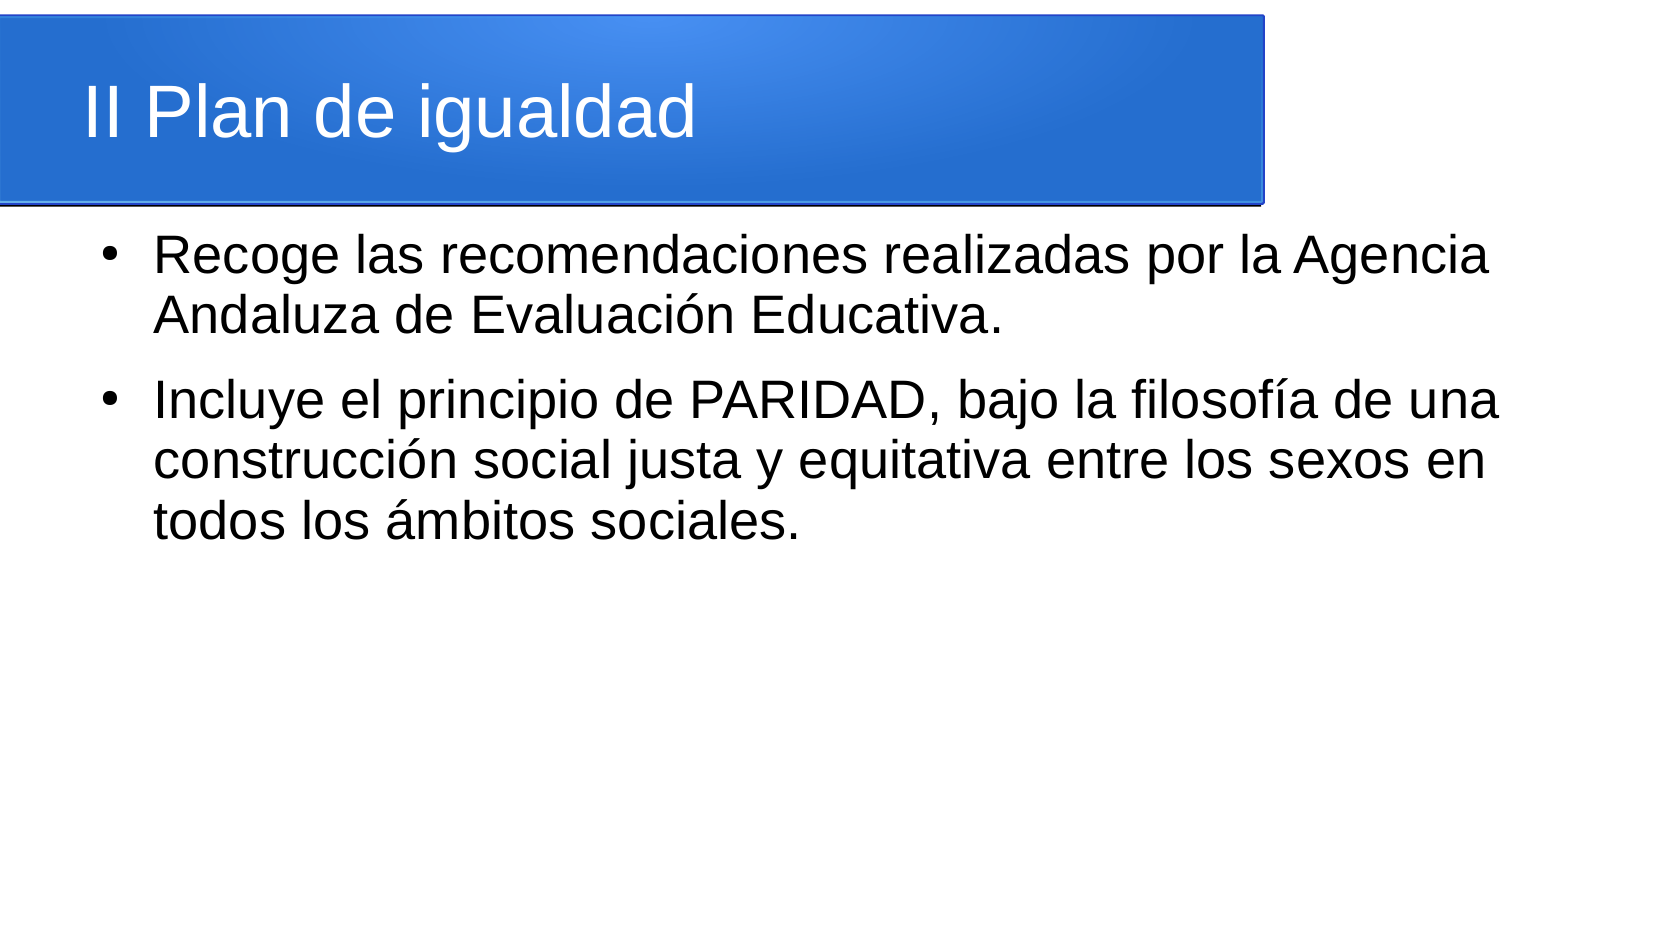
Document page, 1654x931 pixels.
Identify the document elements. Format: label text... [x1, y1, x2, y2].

title II Plan de igualdad [82, 35, 1235, 189]
list Recoge las recomendaciones realizadas por la Agencia Andaluza de Evaluación Educativa. Incluye el principio de PARIDAD, bajo la filosofía de una construcción social justa y equitativa entre los sexos en todos los ámbitos sociales. [82, 224, 1571, 764]
